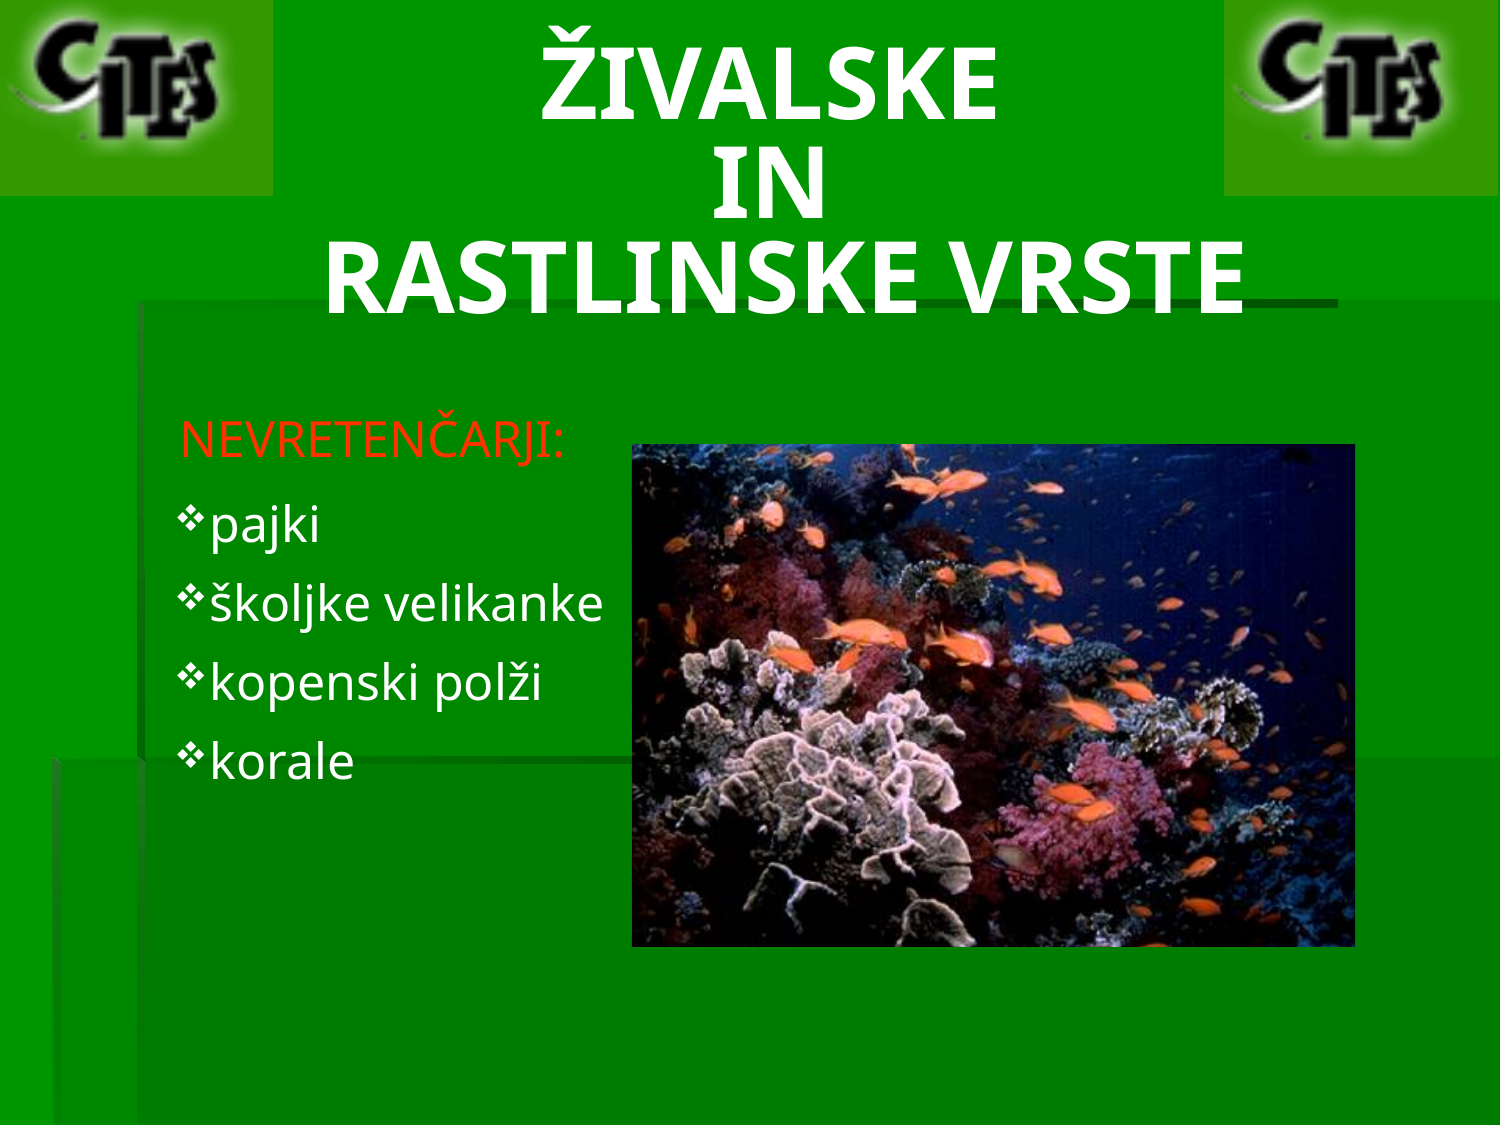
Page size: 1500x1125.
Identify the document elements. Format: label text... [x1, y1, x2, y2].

text_box ŽIVALSKE IN RASTLINSKE VRSTE [159, 0, 1410, 331]
picture [1410, 0, 1498, 196]
text_box NEVRETENČARJI: [165, 394, 582, 475]
text_box pajki školjke velikanke kopenski polži korale [159, 491, 631, 798]
picture [0, 0, 159, 196]
picture [631, 444, 1356, 947]
